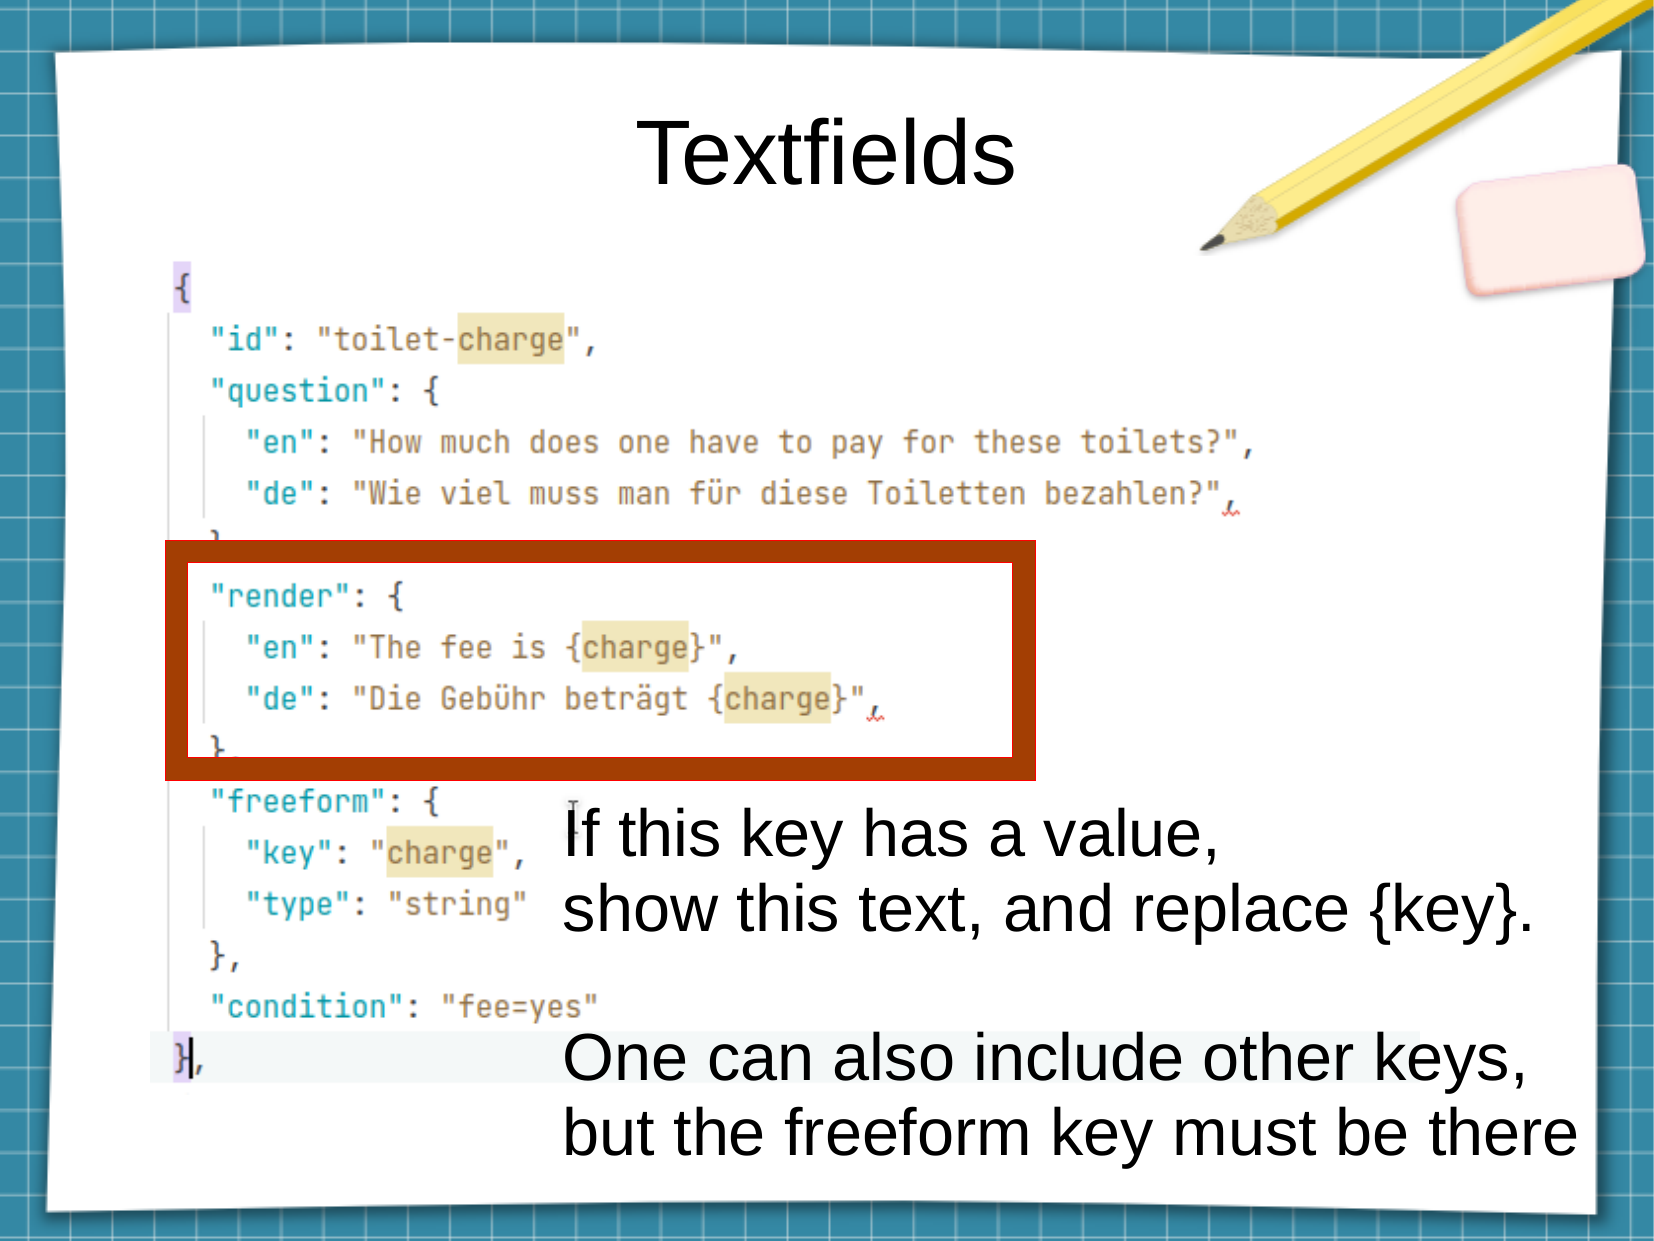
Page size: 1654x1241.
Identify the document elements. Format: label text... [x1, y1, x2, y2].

list If this key has a value, show this text, and replace {key}. One can also include other keys, but the freeform key must be there [491, 795, 1654, 1241]
text_box [165, 540, 183, 781]
list [183, 270, 1654, 991]
title Textfields [82, 49, 1571, 257]
picture [0, 0, 1654, 1241]
